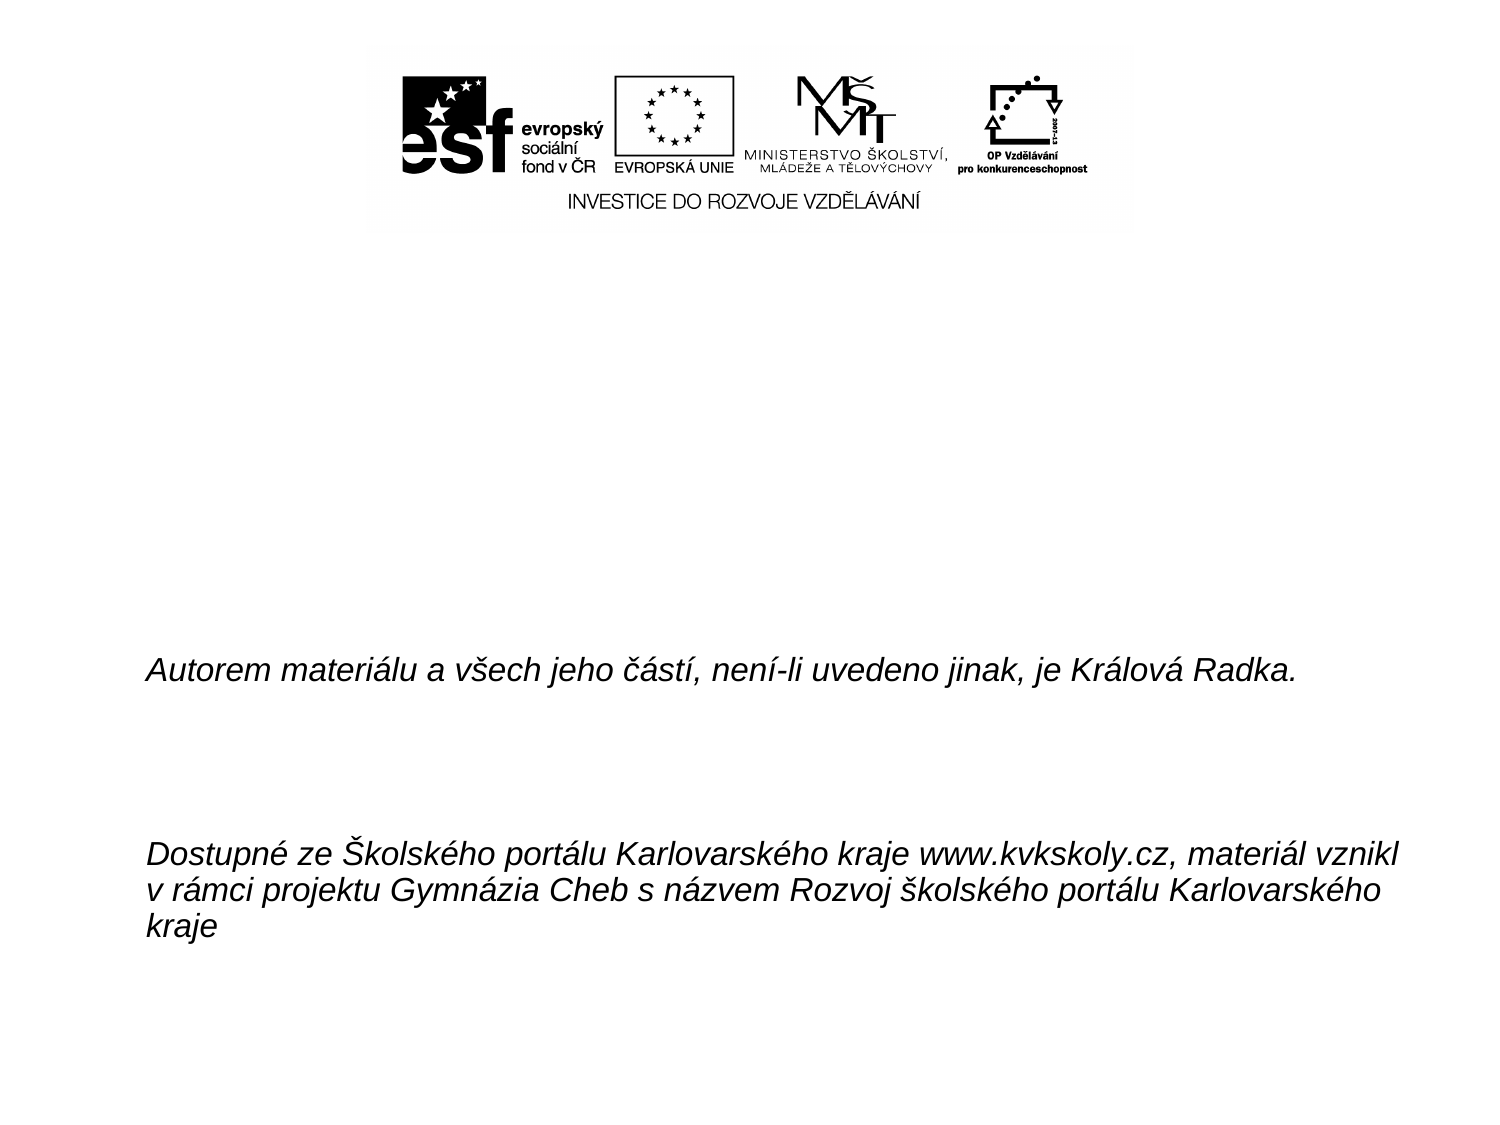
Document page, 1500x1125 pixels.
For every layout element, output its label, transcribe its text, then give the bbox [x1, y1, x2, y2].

text_box Autorem materiálu a všech jeho částí, není-li uvedeno jinak, je Králová Radka. Dostupné ze Školského portálu Karlovarského kraje www.kvkskoly.cz, materiál vznikl v rámci projektu Gymnázia Cheb s názvem Rozvoj školského portálu Karlovarského kraje [75, 262, 1426, 1005]
picture [366, 45, 1134, 233]
